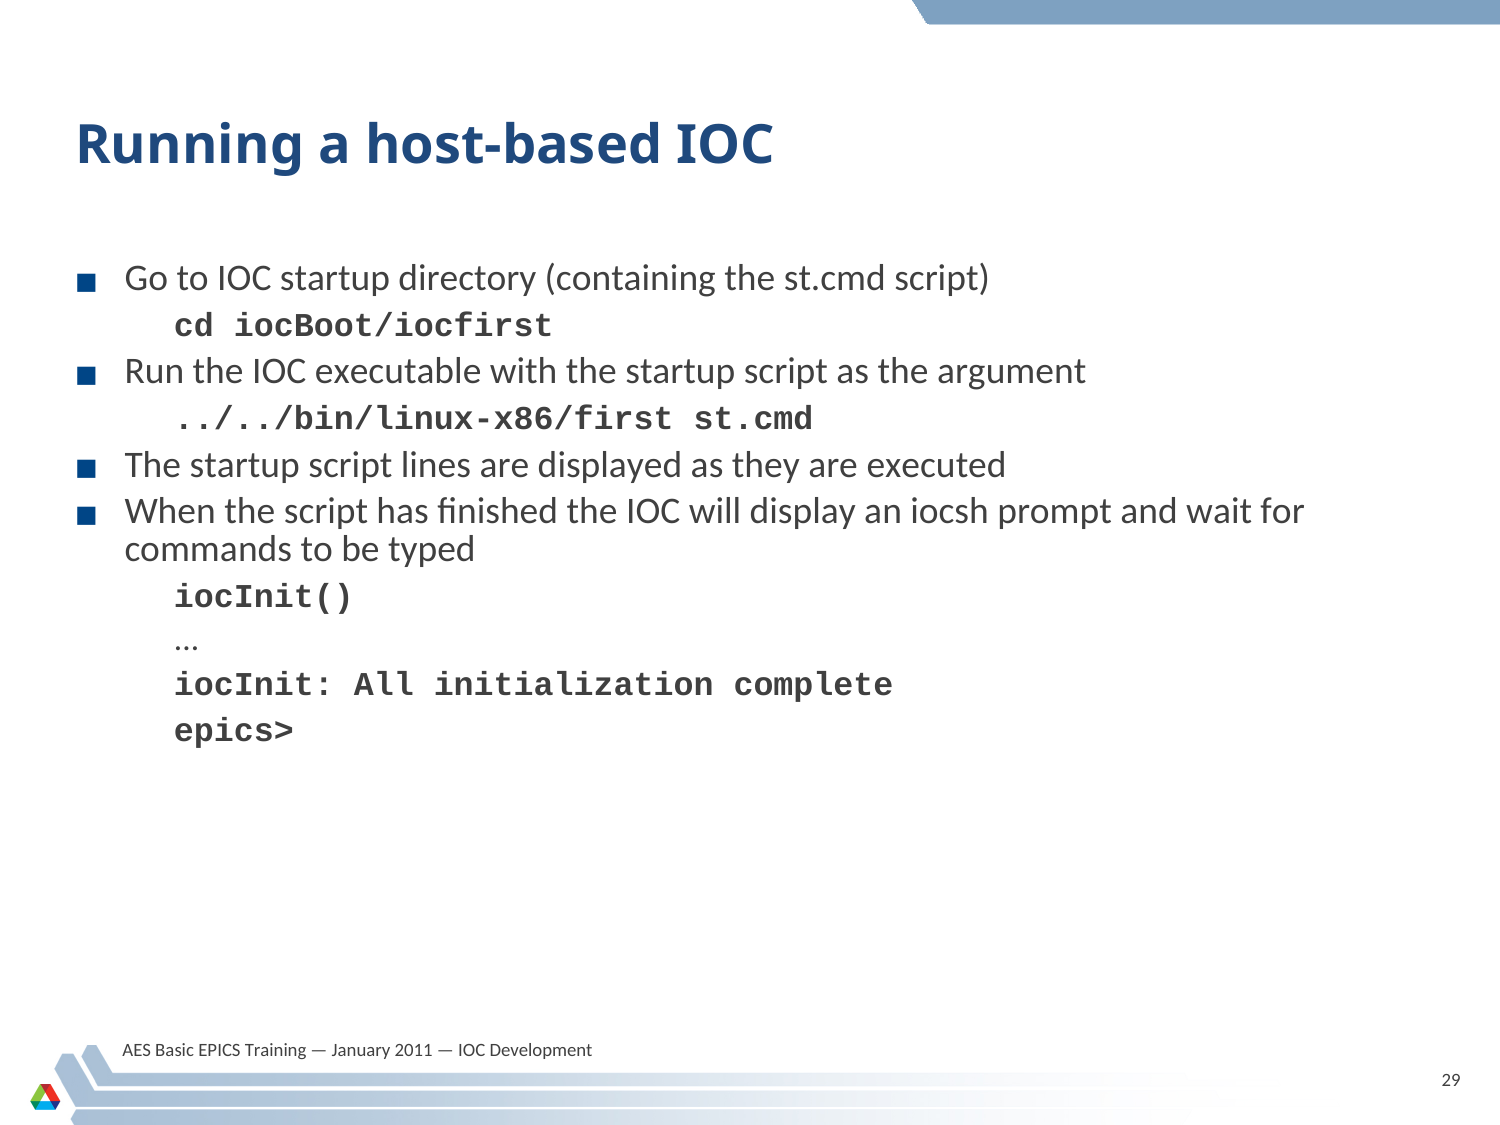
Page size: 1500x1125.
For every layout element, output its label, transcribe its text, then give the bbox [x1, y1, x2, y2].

picture [0, 0, 1500, 26]
picture [0, 1037, 1500, 1125]
title Running a host-based IOC [75, 111, 1426, 175]
list Go to IOC startup directory (containing the st.cmd script) cd iocBoot/iocfirst Run the IOC executable with the startup script as the argument ../../bin/linux-x86/first st.cmd The startup script lines are displayed as they are executed When the script has finished the IOC will display an iocsh prompt and wait for commands to be typed iocInit() ... iocInit: All initialization complete epics> [75, 262, 1426, 786]
